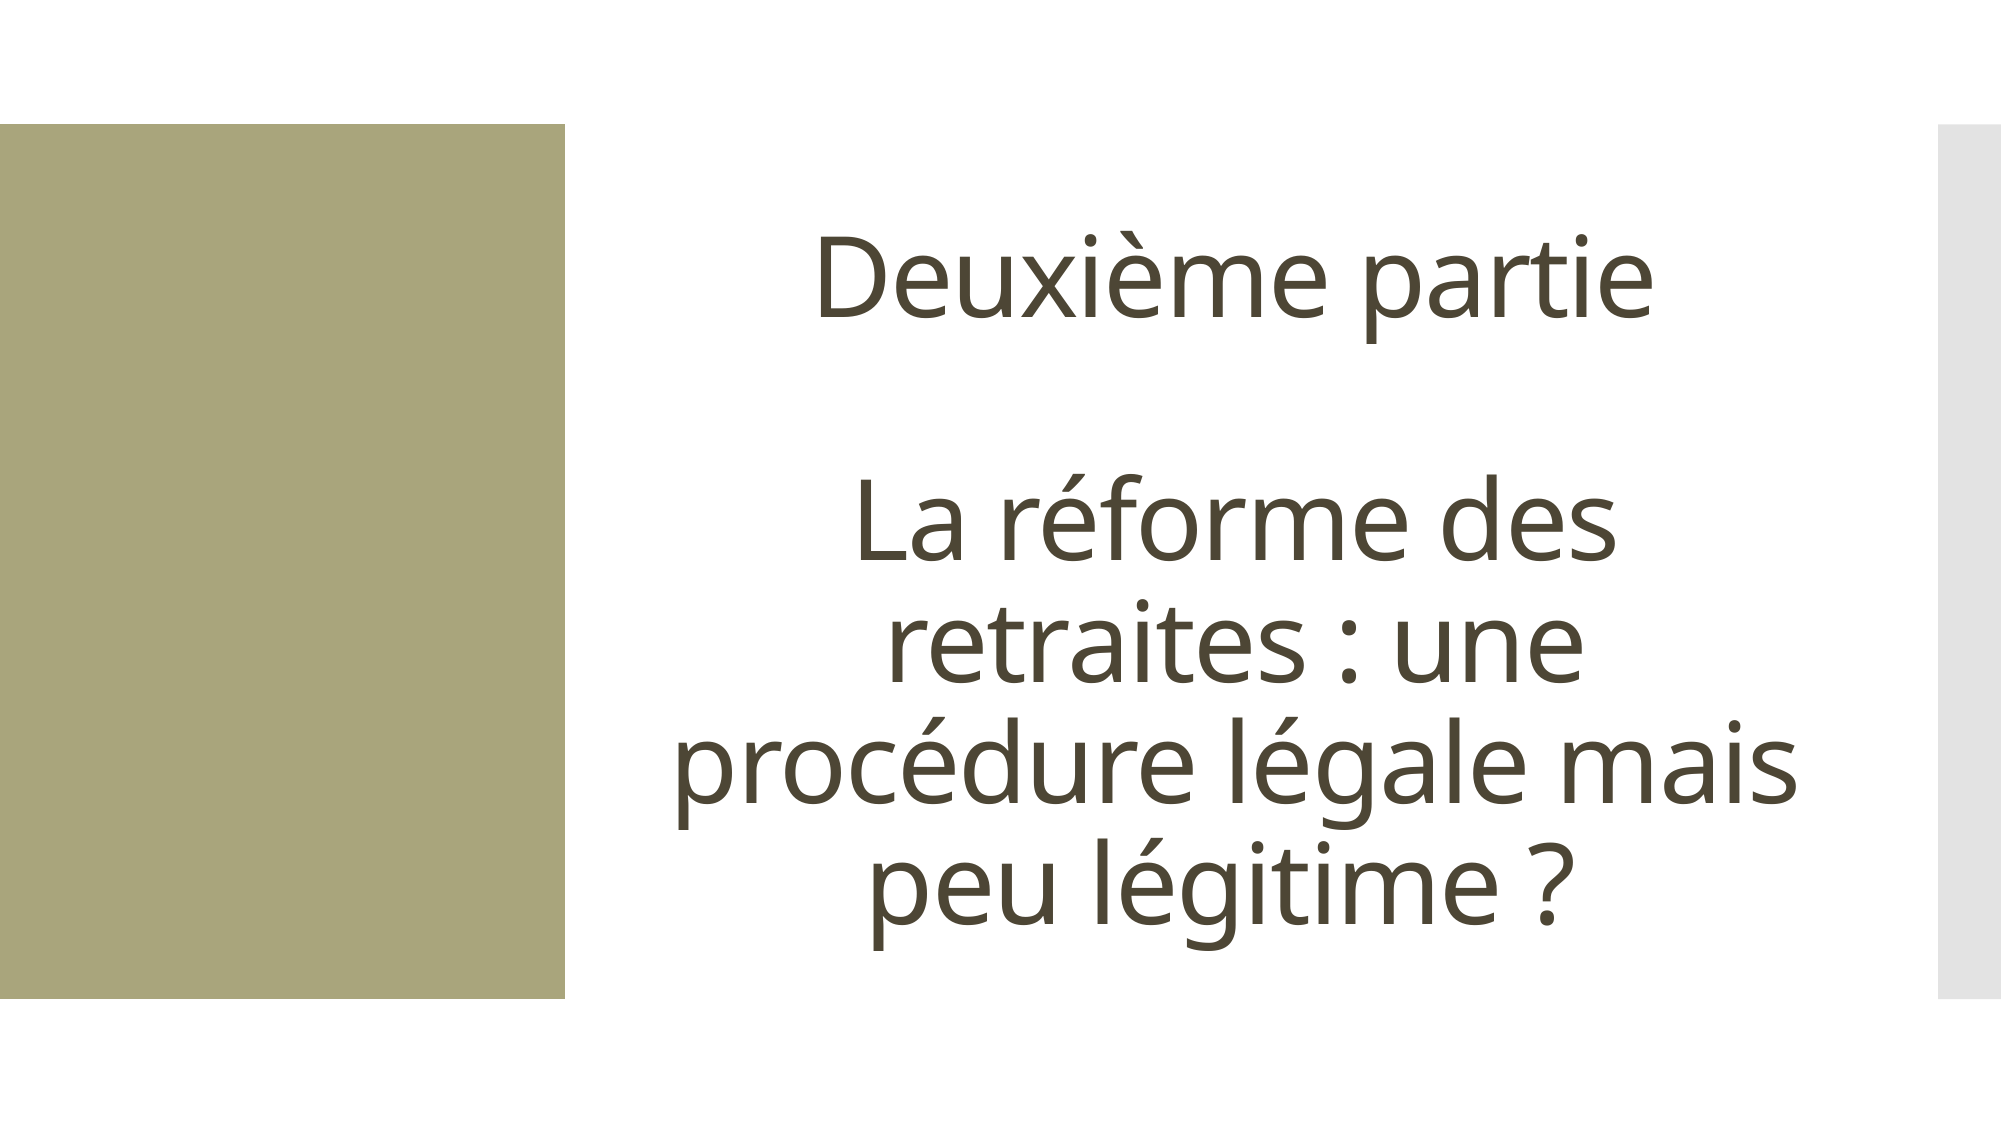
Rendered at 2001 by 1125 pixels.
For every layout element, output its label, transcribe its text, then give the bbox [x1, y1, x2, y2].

title Deuxième partie La réforme des retraites : une procédure légale mais peu légitime ? [634, 213, 1835, 747]
